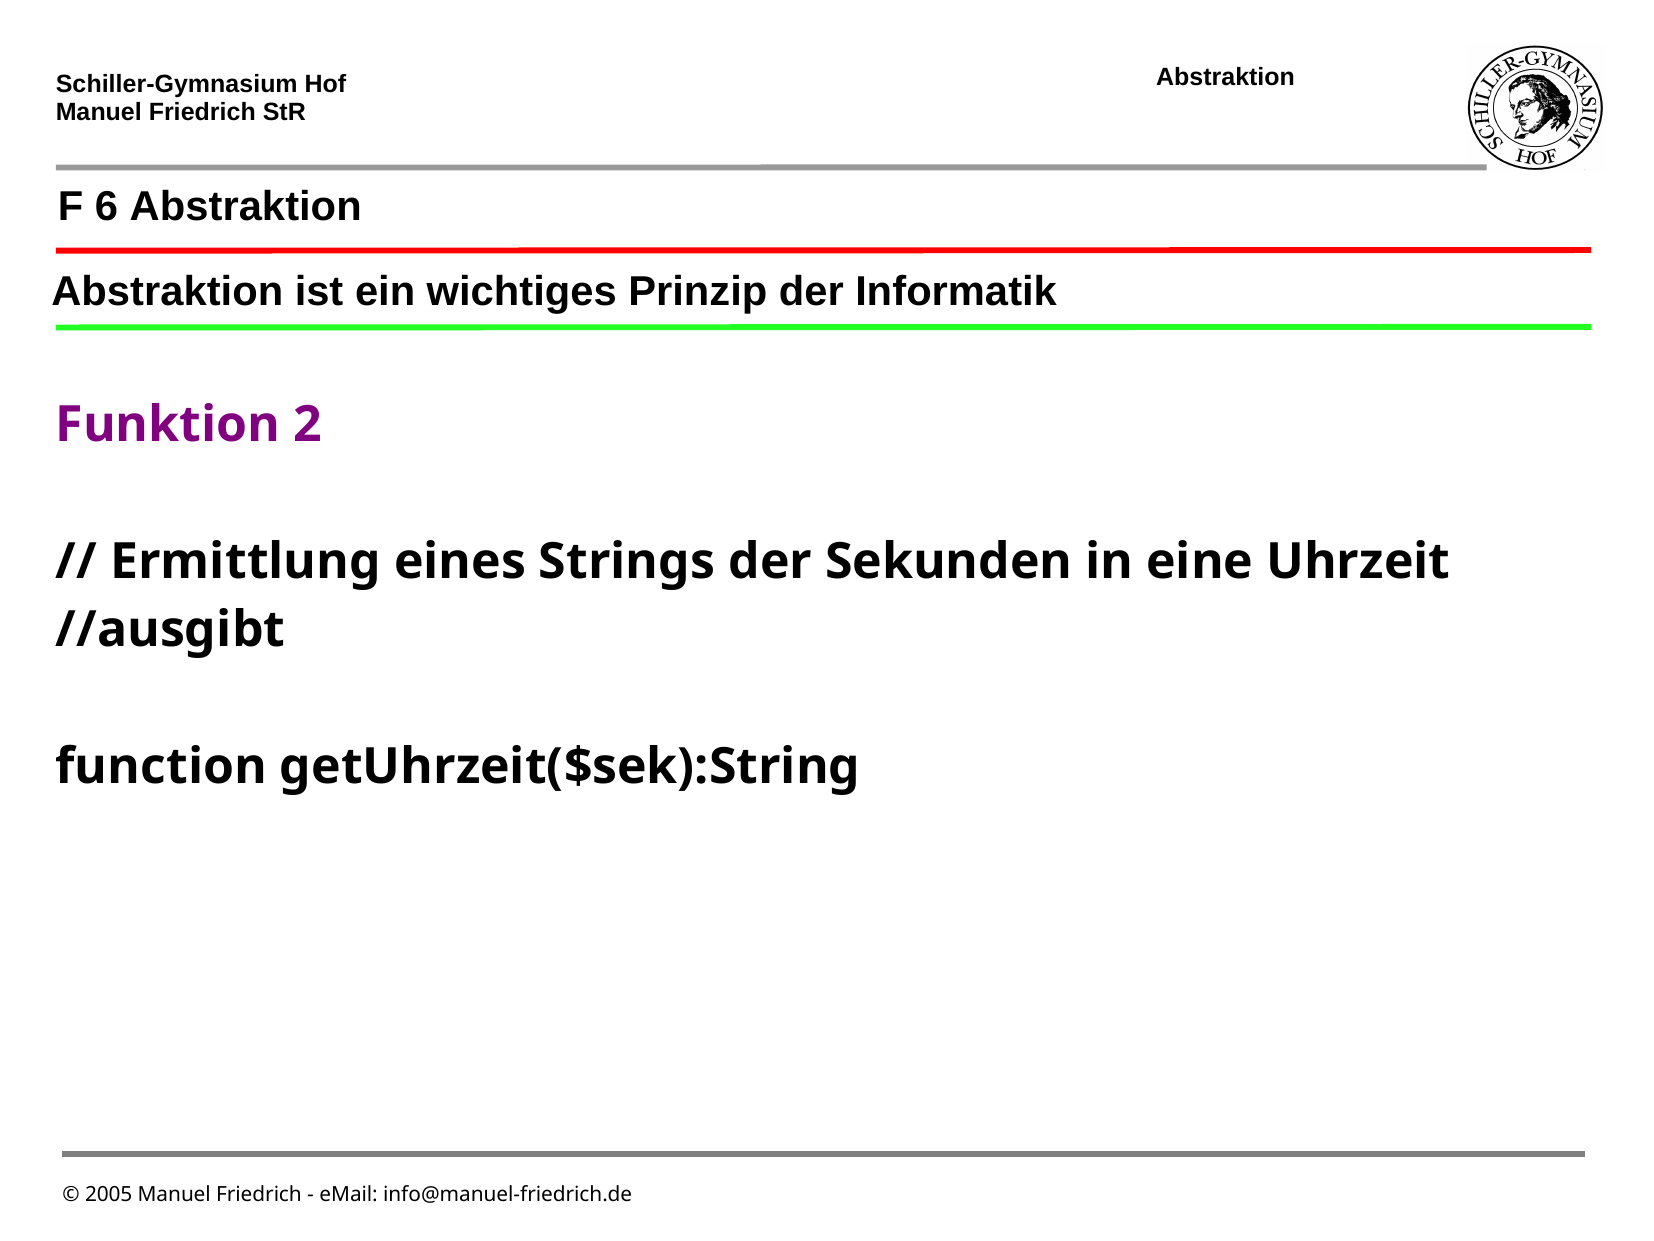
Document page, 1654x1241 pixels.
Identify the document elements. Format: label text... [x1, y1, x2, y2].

text_box F 6 Abstraktion [57, 183, 1284, 234]
picture [1466, 44, 1605, 172]
text_box Abstraktion [1156, 62, 1425, 123]
text_box Funktion 2 // Ermittlung eines Strings der Sekunden in eine Uhrzeit //ausgibt function getUhrzeit($sek):String [55, 388, 1590, 826]
text_box Schiller-Gymnasium Hof Manuel Friedrich StR [55, 69, 396, 129]
text_box © 2005 Manuel Friedrich - eMail: info@manuel-friedrich.de [62, 1178, 1550, 1204]
text_box Abstraktion ist ein wichtiges Prinzip der Informatik [51, 268, 1563, 319]
